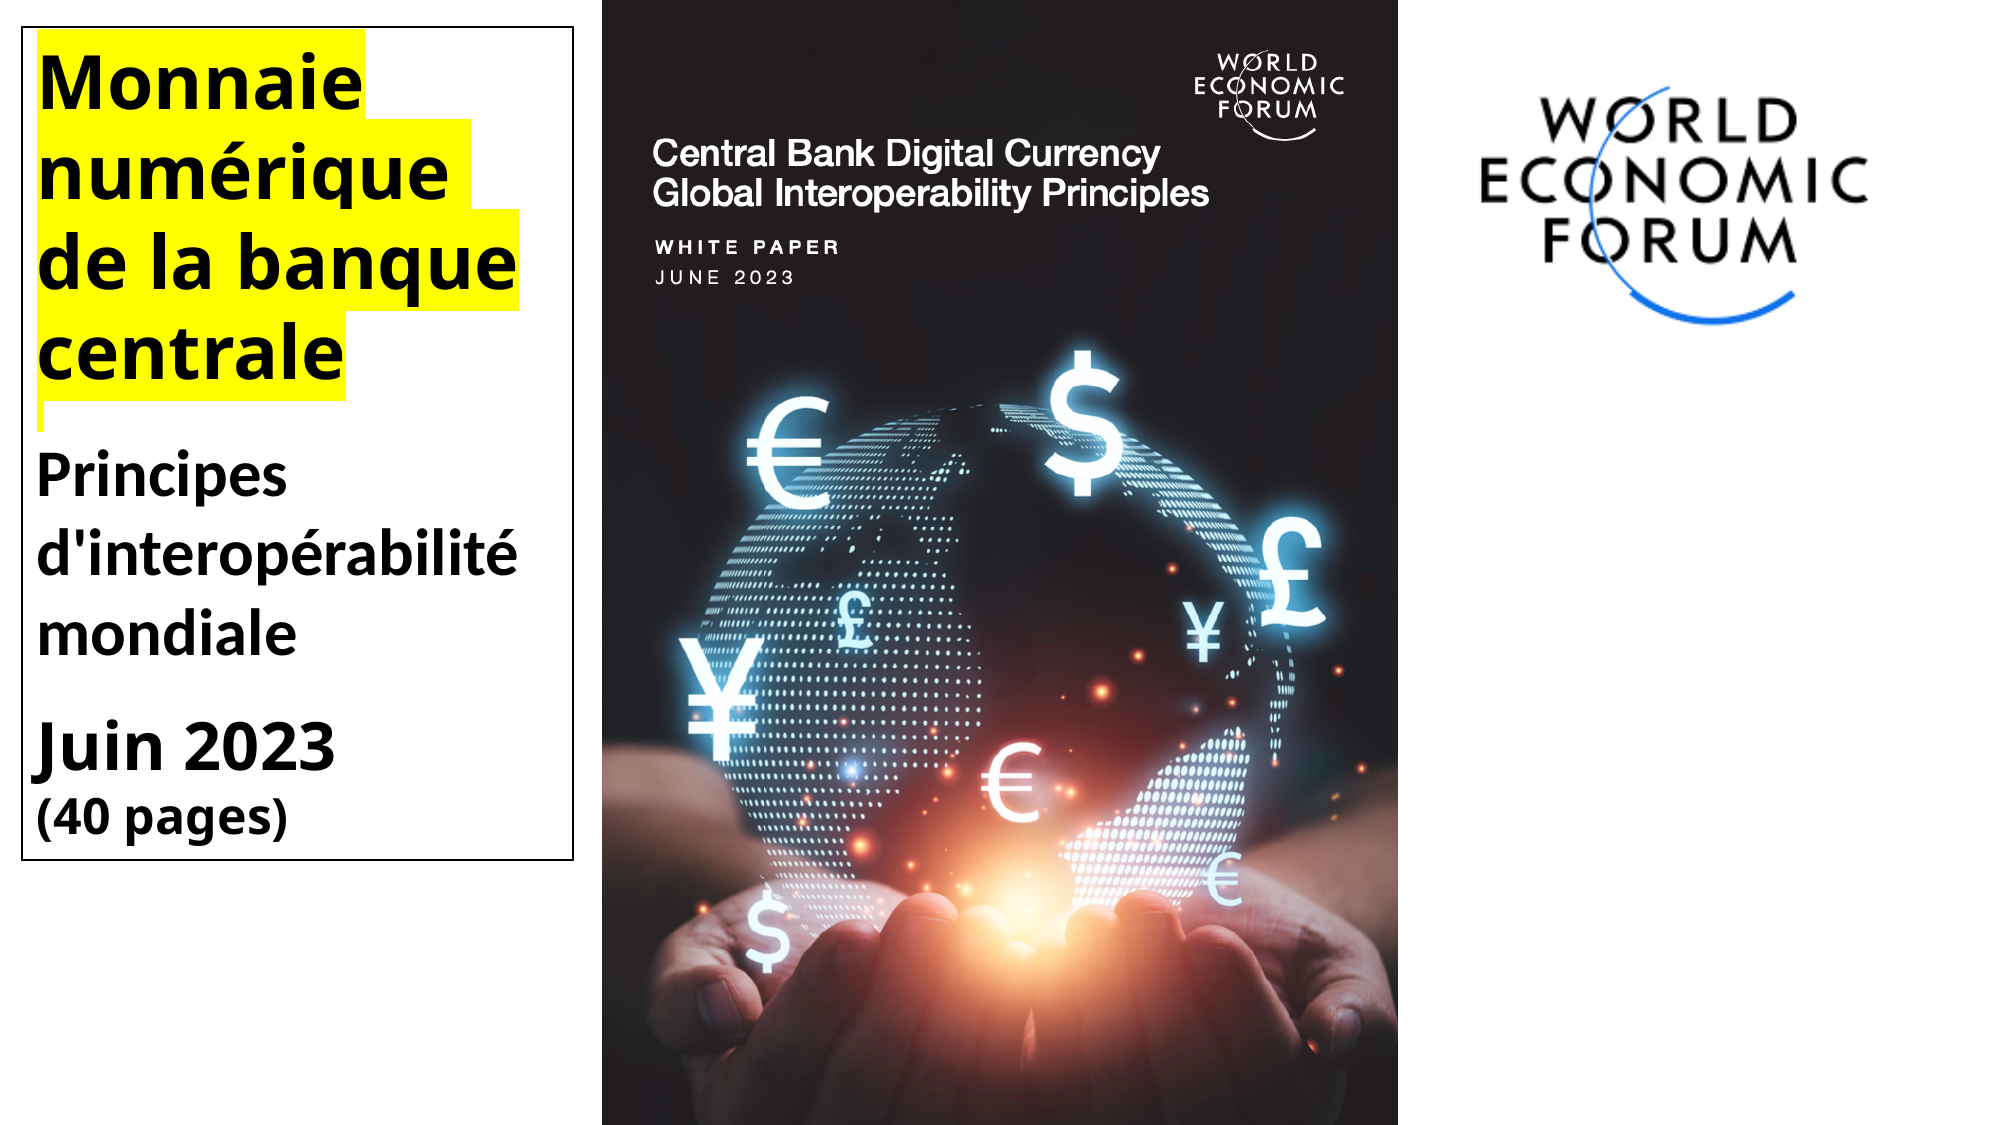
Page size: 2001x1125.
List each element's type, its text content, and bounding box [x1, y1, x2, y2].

picture [1459, 26, 1891, 359]
picture [602, 0, 1398, 1125]
text_box Monnaie numérique de la banque centrale Principes d'interopérabilité mondiale Juin 2023 (40 pages) [21, 26, 573, 860]
